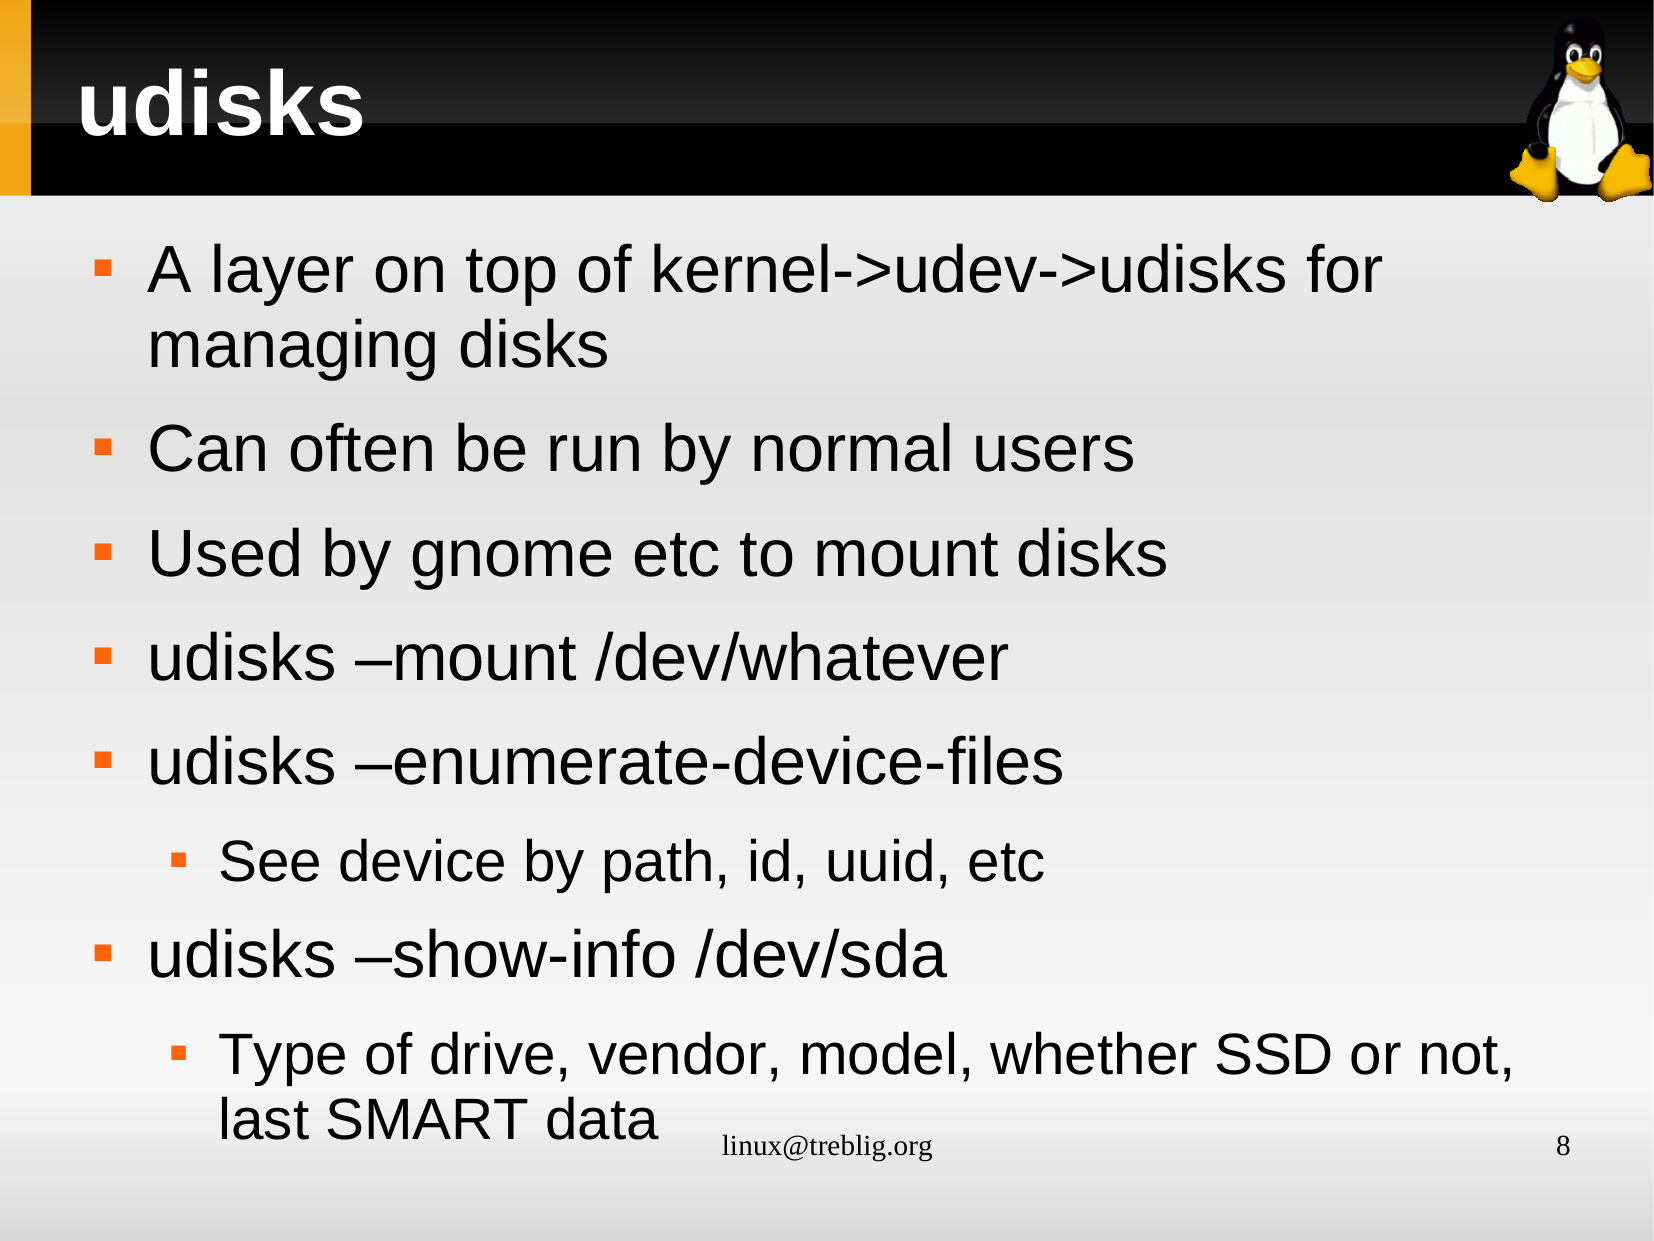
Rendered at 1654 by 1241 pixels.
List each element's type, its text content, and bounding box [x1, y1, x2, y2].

title udisks [76, 0, 1565, 208]
list A layer on top of kernel->udev->udisks for managing disks Can often be run by normal users Used by gnome etc to mount disks udisks –mount /dev/whatever udisks –enumerate-device-files See device by path, id, uuid, etc udisks –show-info /dev/sda Type of drive, vendor, model, whether SSD or not, last SMART data [76, 232, 1565, 1152]
picture [0, 0, 1654, 1241]
